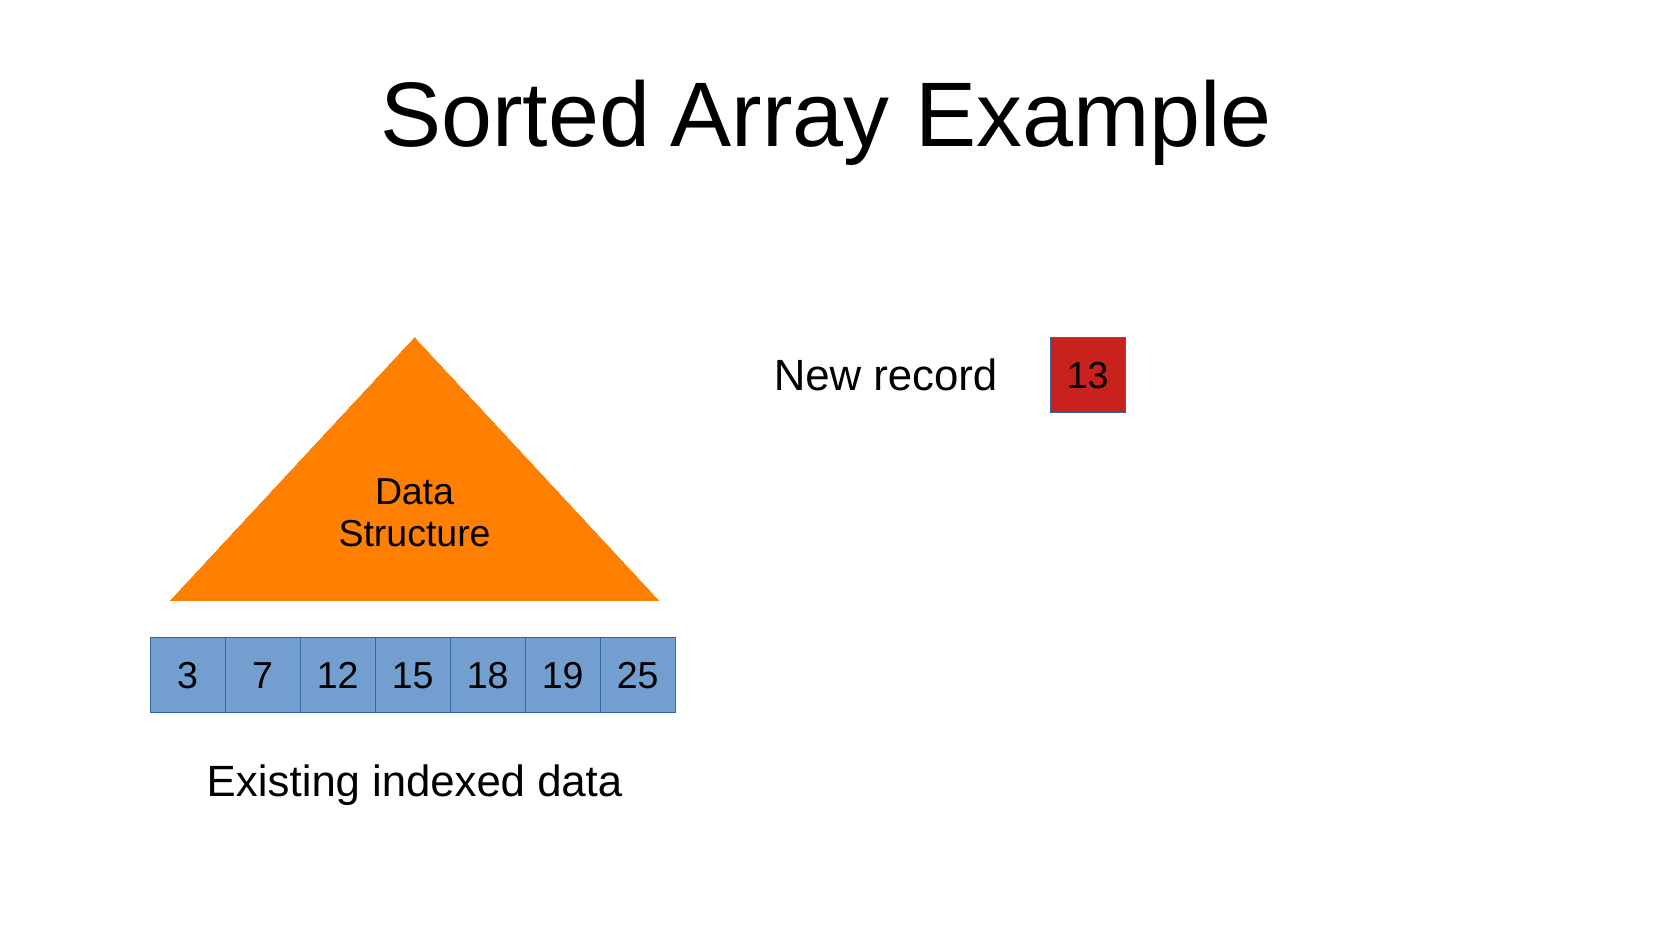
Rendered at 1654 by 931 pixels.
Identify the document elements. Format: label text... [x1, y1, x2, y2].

text_box 15 [375, 637, 451, 713]
text_box 3 [150, 637, 225, 713]
text_box 19 [525, 637, 601, 713]
text_box New record [759, 343, 1013, 407]
text_box 7 [225, 637, 301, 713]
text_box 25 [601, 637, 676, 713]
text_box Existing indexed data [191, 750, 638, 814]
text_box 12 [301, 637, 375, 713]
text_box 13 [1050, 337, 1126, 413]
text_box Data Structure [170, 337, 659, 601]
text_box 18 [451, 637, 525, 713]
title Sorted Array Example [82, 37, 1571, 193]
